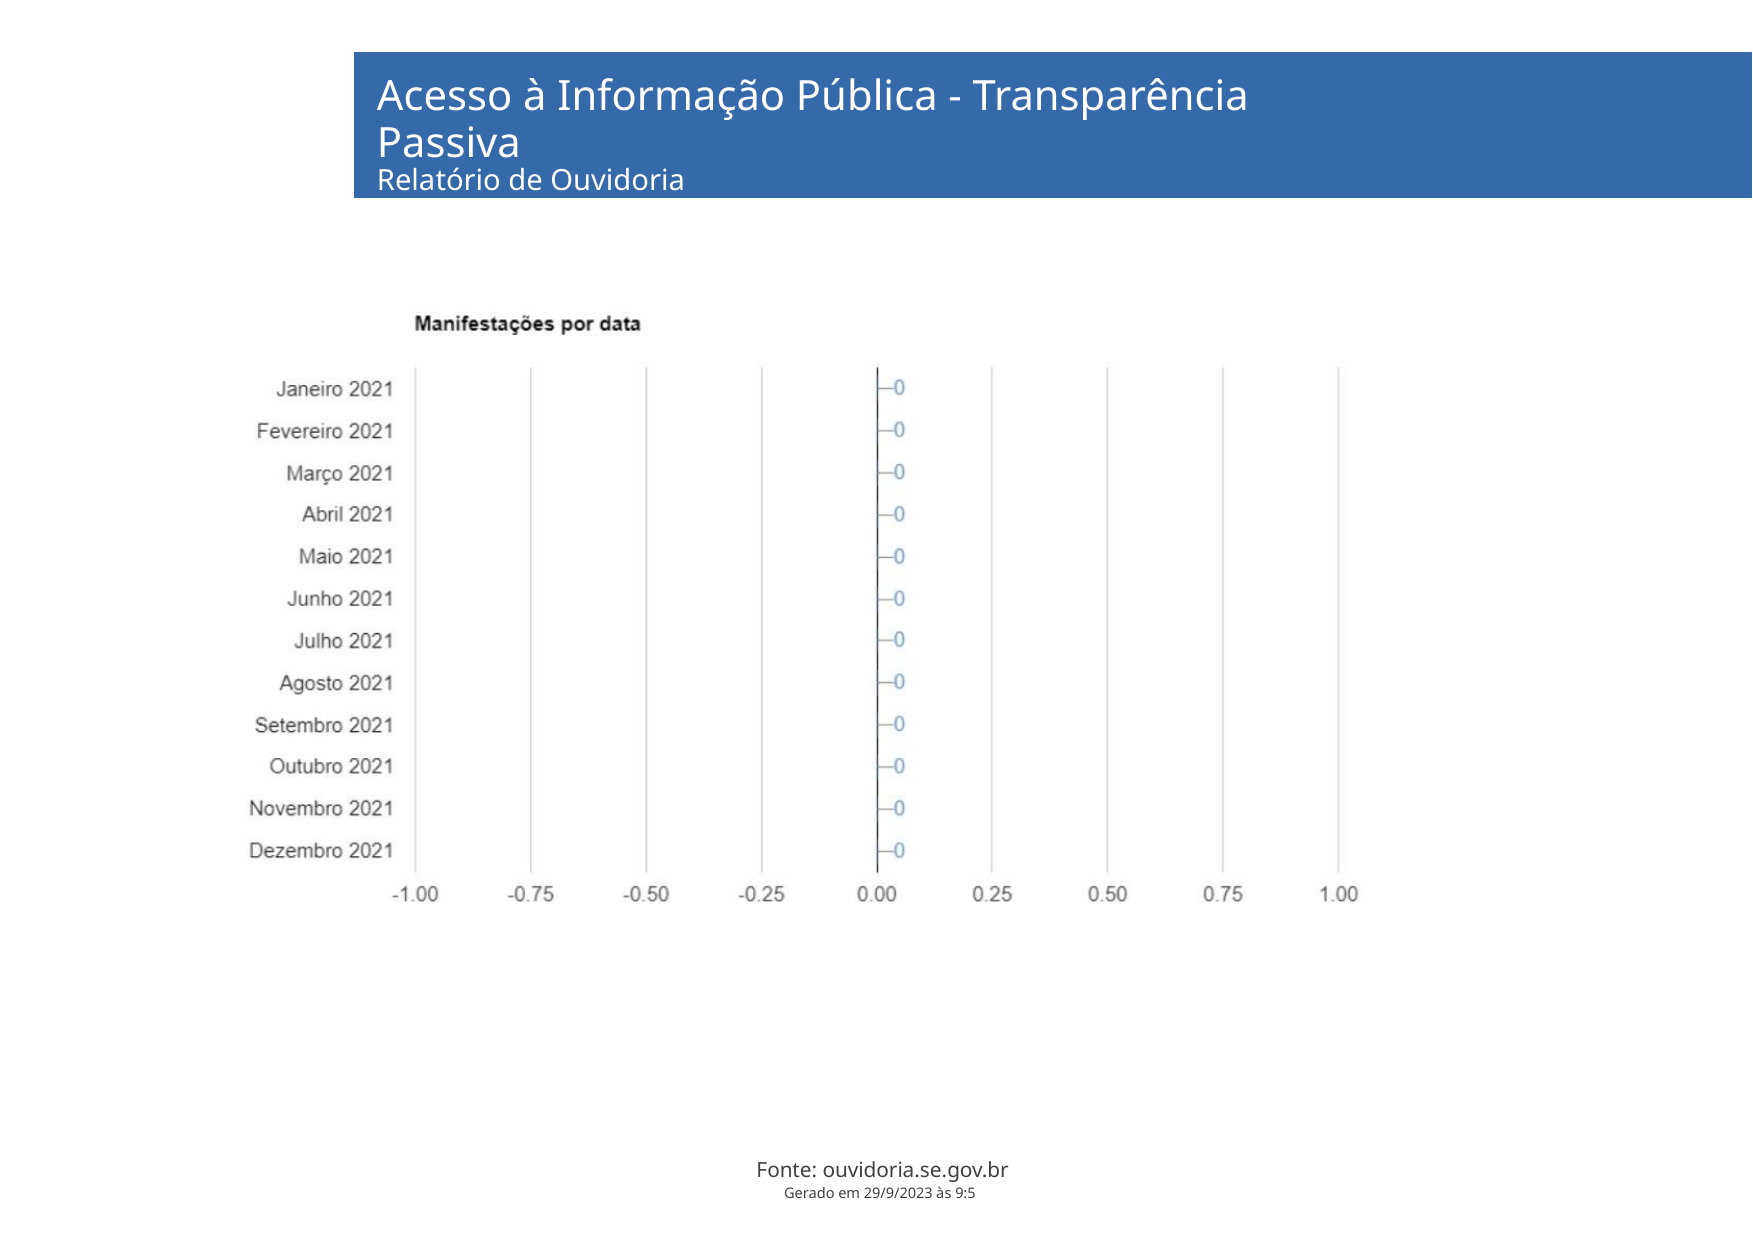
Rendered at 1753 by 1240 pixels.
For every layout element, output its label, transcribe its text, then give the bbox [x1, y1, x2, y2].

text_box [354, 52, 1752, 198]
text_box Fonte: ouvidoria.se.gov.br [756, 1158, 1023, 1182]
text_box [155, 211, 1599, 1028]
text_box Gerado em 29/9/2023 às 9:5 [784, 1184, 995, 1202]
text_box Acesso à Informação Pública - Transparência Passiva Relatório de Ouvidoria EMSETUR - Janeiro a Dezembro de 2021 [376, 72, 1403, 228]
